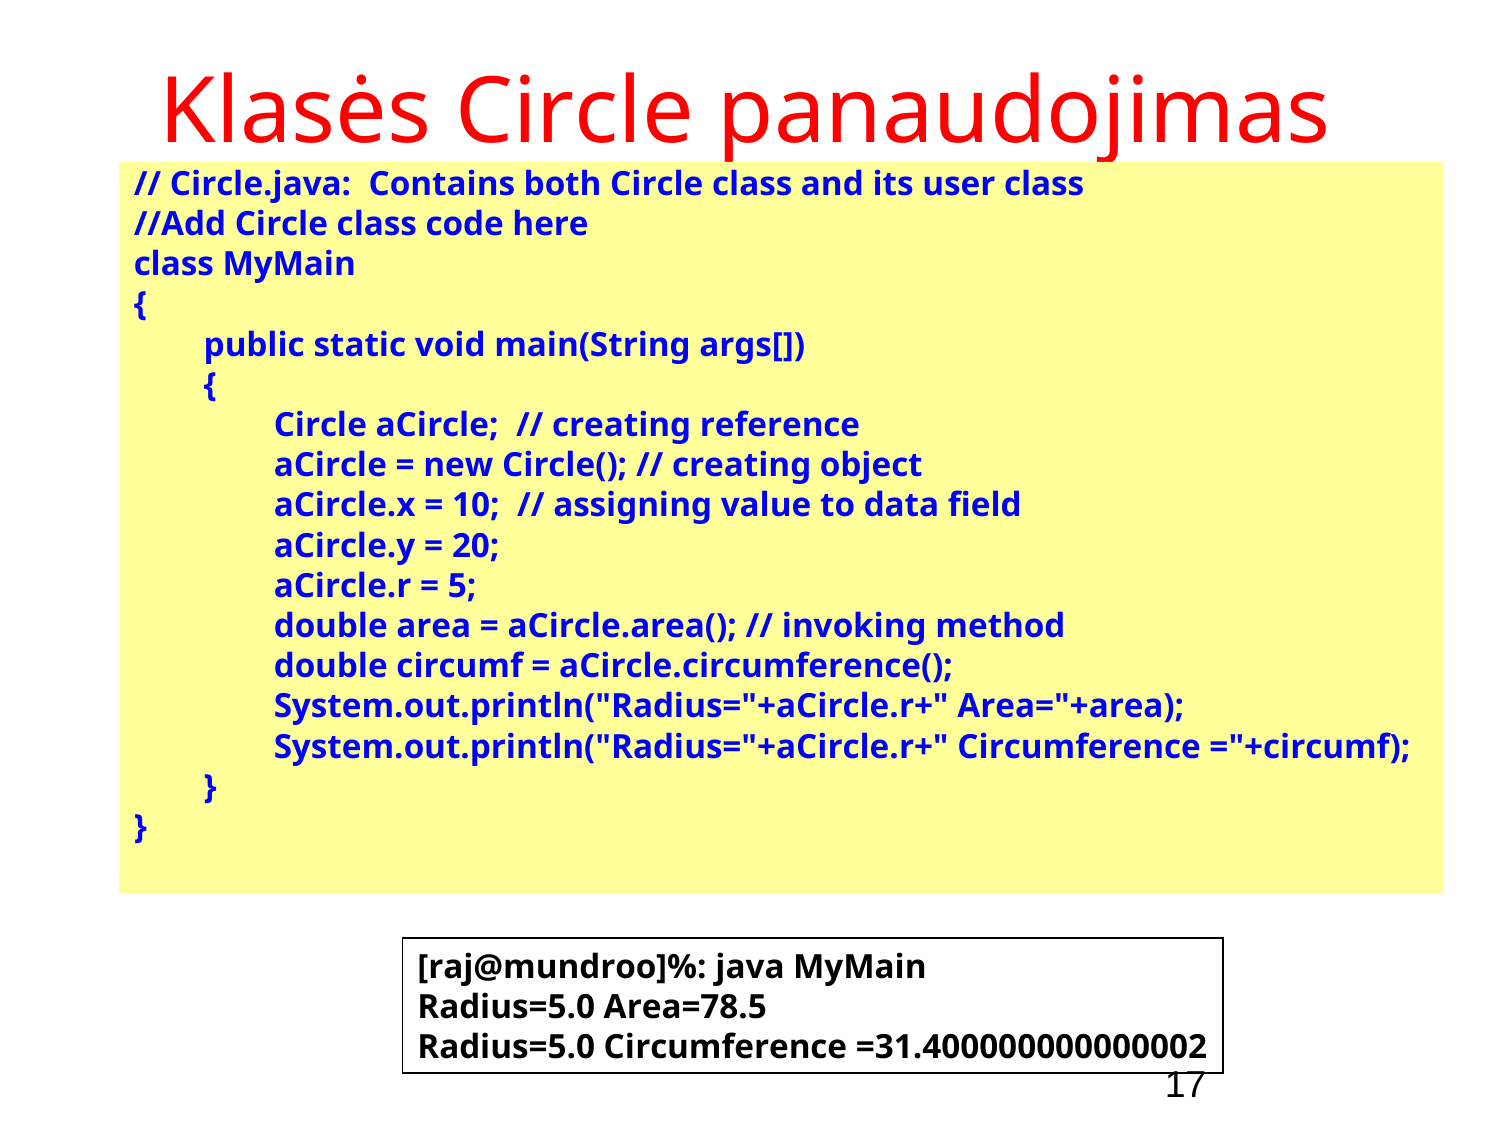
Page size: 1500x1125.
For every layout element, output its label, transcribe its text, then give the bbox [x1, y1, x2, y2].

list // Circle.java: Contains both Circle class and its user class //Add Circle class code here class MyMain { public static void main(String args[]) { Circle aCircle; // creating reference aCircle = new Circle(); // creating object aCircle.x = 10; // assigning value to data field aCircle.y = 20; aCircle.r = 5; double area = aCircle.area(); // invoking method double circumf = aCircle.circumference(); System.out.println("Radius="+aCircle.r+" Area="+area); System.out.println("Radius="+aCircle.r+" Circumference ="+circumf); } } [118, 161, 1444, 893]
text_box [raj@mundroo]%: java MyMain Radius=5.0 Area=78.5 Radius=5.0 Circumference =31.400000000000002 [402, 937, 1223, 1074]
title Klasės Circle panaudojimas [24, 24, 1468, 188]
